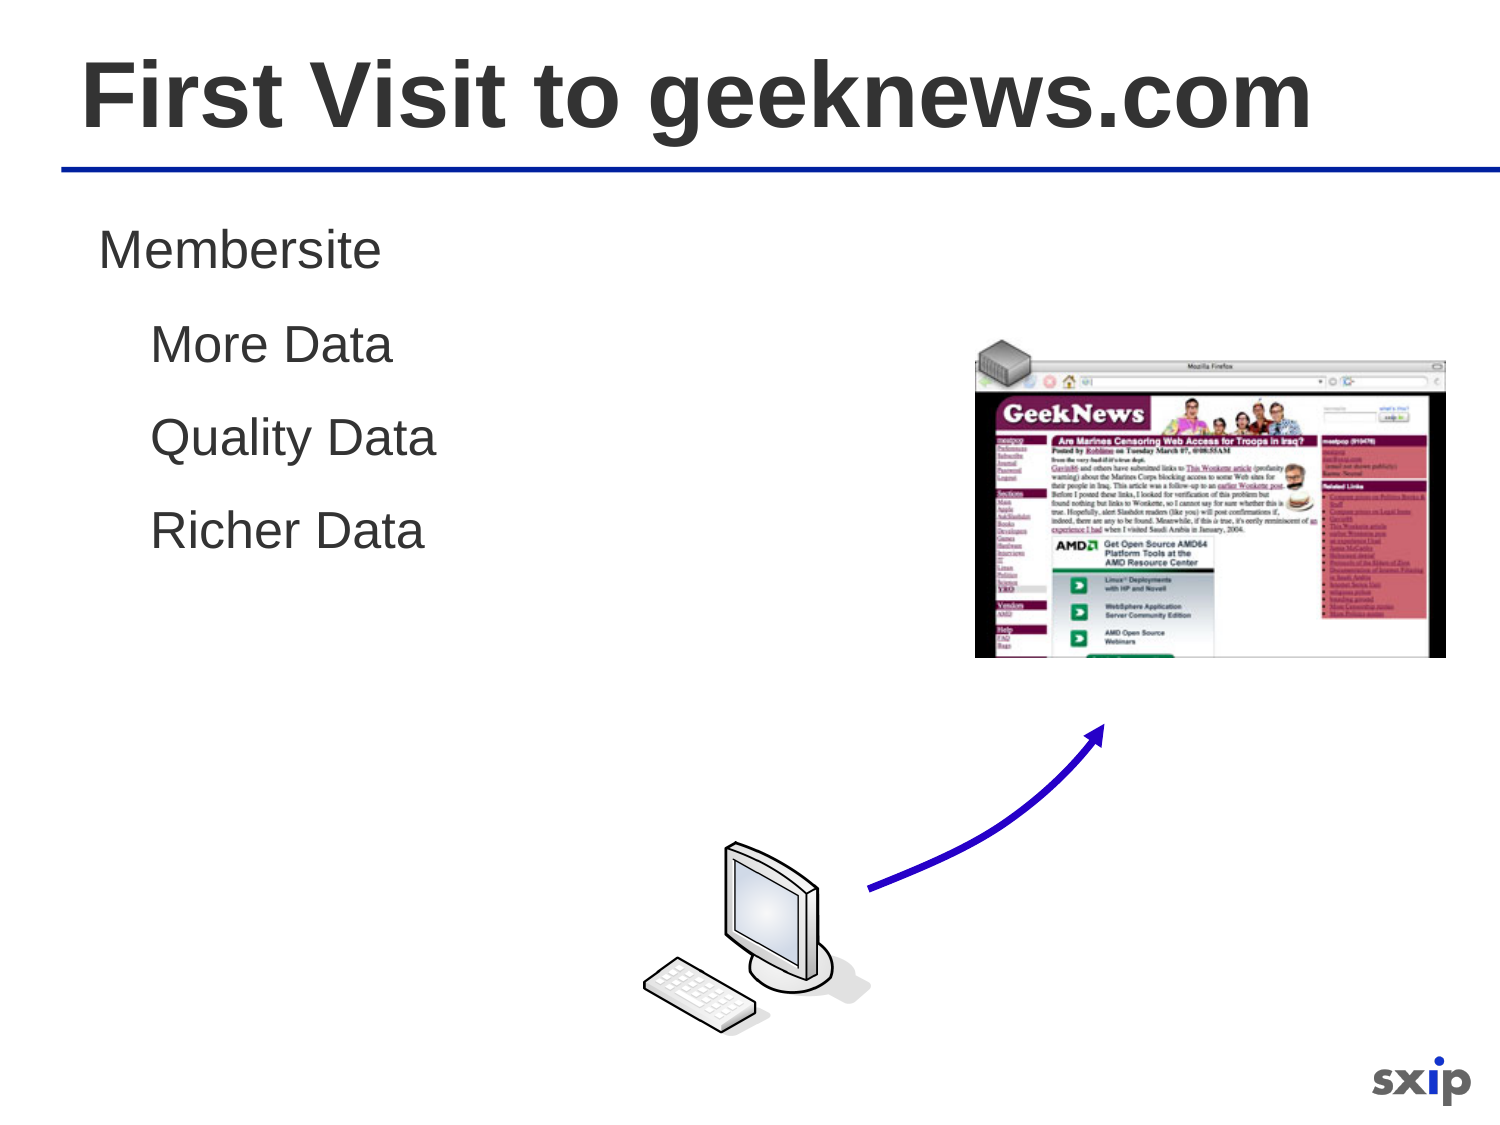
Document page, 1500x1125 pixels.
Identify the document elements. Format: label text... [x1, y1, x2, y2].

picture [975, 337, 1446, 659]
list Membersite More Data Quality Data Richer Data [62, 219, 739, 1041]
picture [1372, 1056, 1471, 1106]
title First Visit to geeknews.com [61, 21, 1495, 169]
picture [739, 841, 871, 1036]
